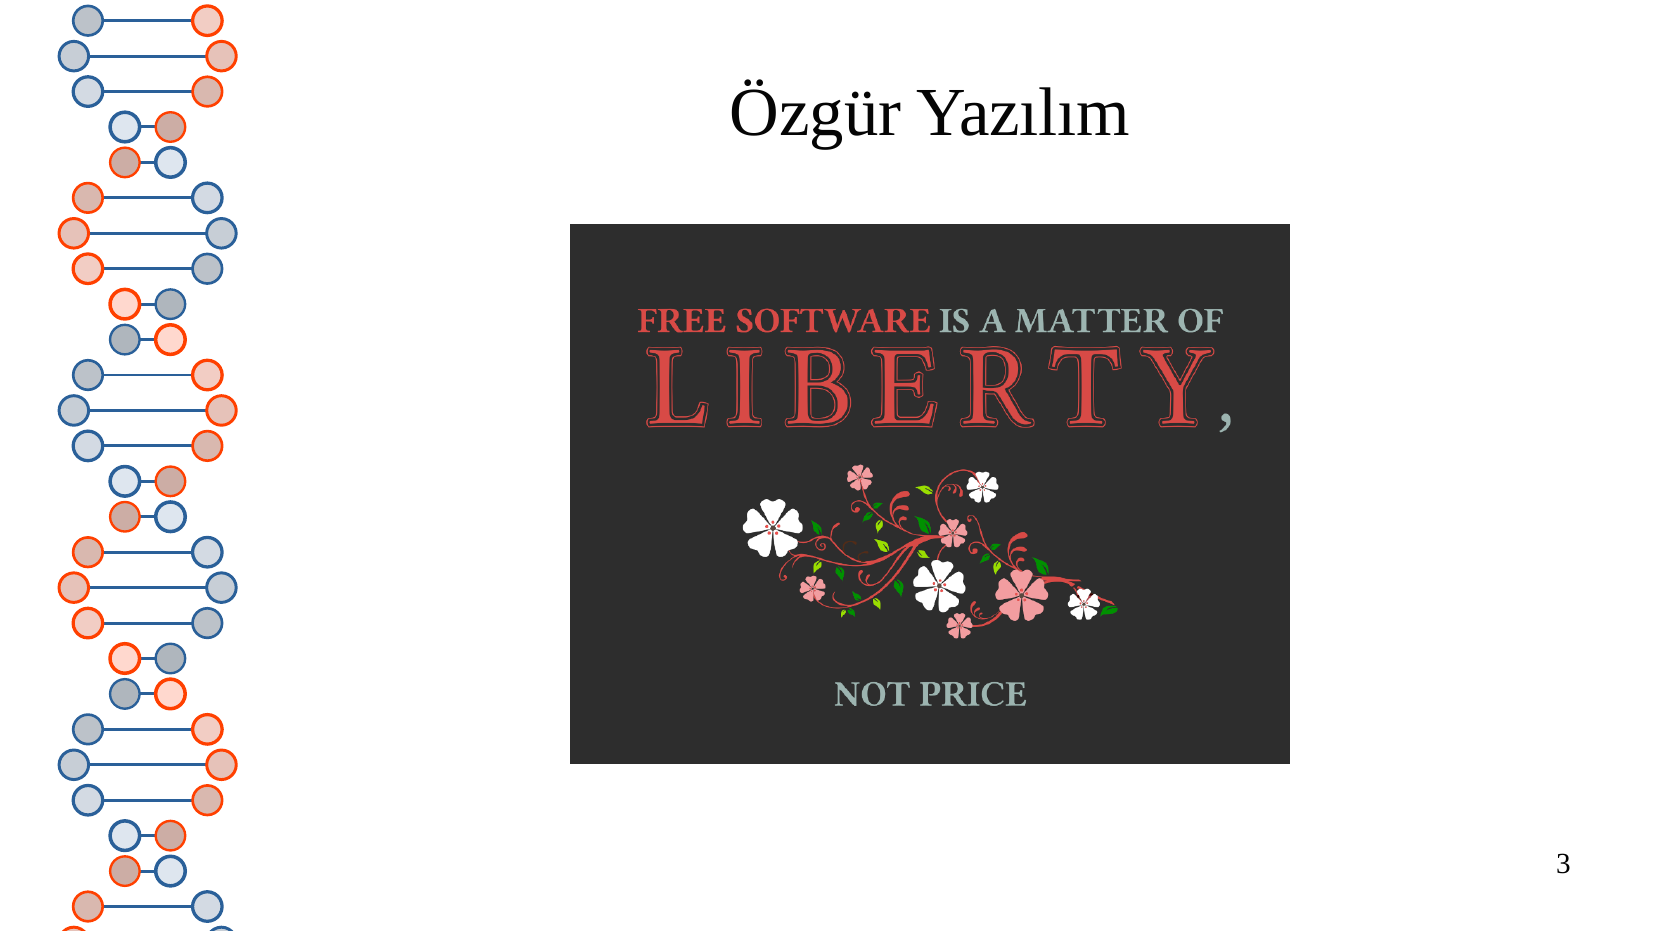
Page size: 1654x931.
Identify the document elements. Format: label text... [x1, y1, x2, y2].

picture [570, 224, 1290, 764]
title Özgür Yazılım [265, 35, 1595, 189]
